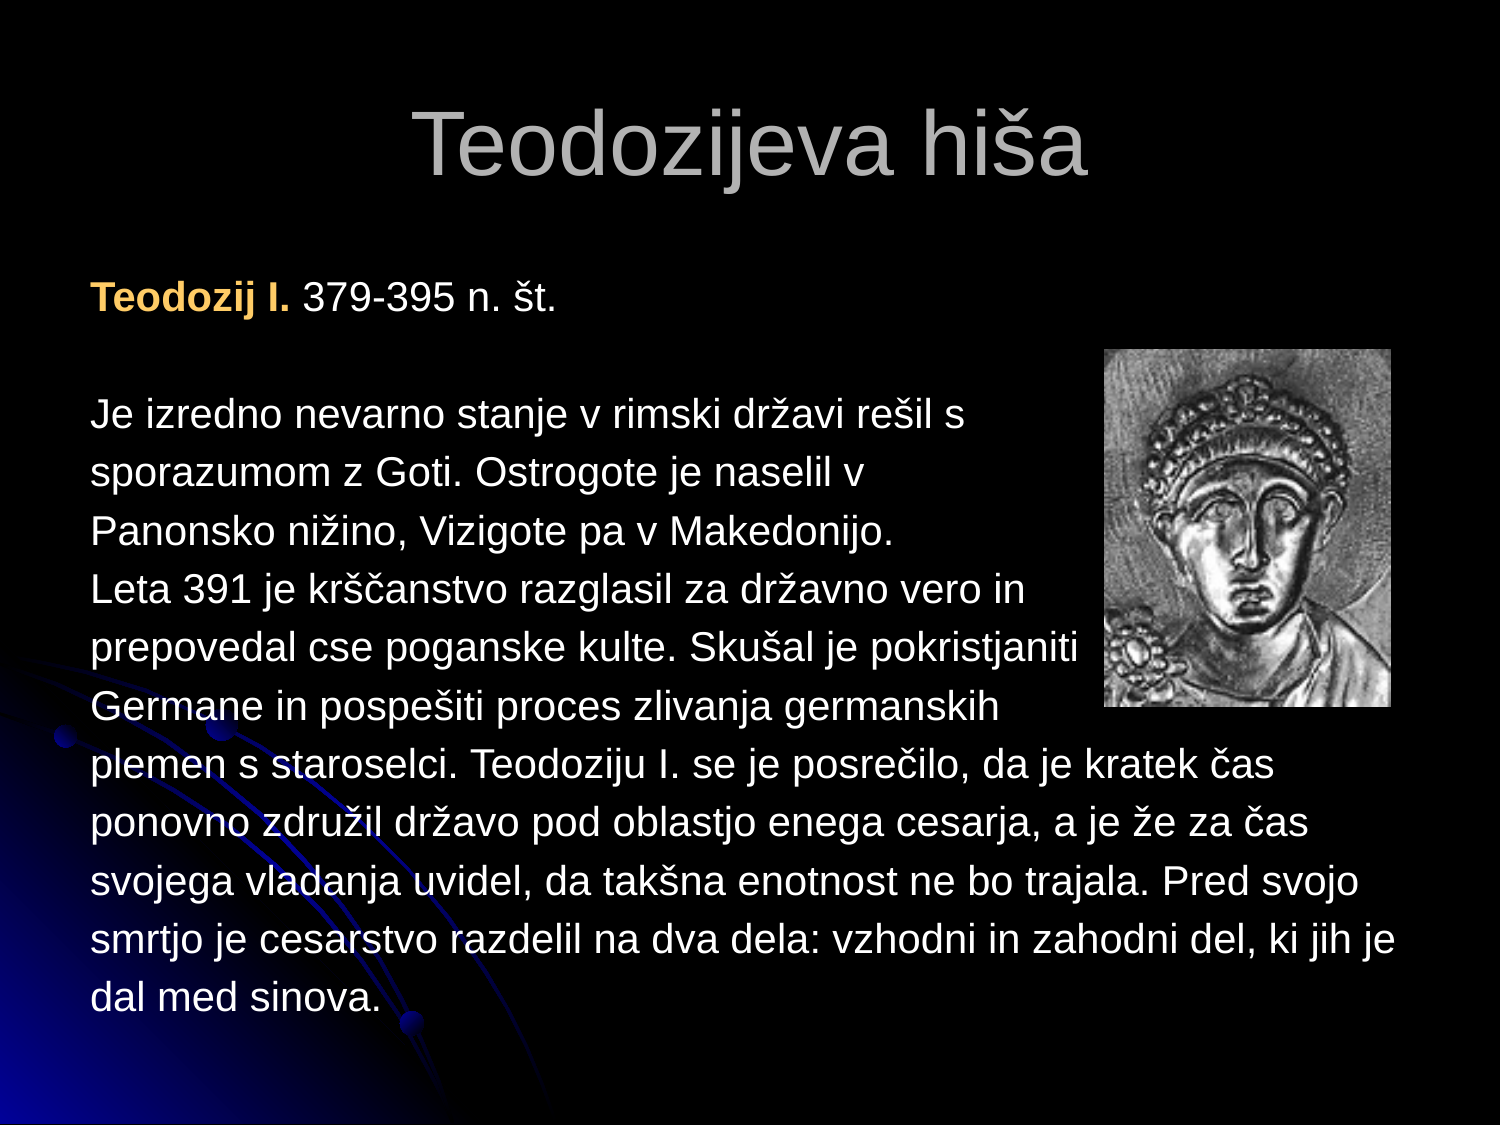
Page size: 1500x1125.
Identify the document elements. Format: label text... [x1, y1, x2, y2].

picture [1104, 349, 1391, 707]
title Teodozijeva hiša [75, 45, 1425, 233]
list Teodozij I. 379-395 n. št. Je izredno nevarno stanje v rimski državi rešil s sporazumom z Goti. Ostrogote je naselil v Panonsko nižino, Vizigote pa v Makedonijo. Leta 391 je krščanstvo razglasil za državno vero in prepovedal cse poganske kulte. Skušal je pokristjaniti Germane in pospešiti proces zlivanja germanskih plemen s staroselci. Teodoziju I. se je posrečilo, da je kratek čas ponovno združil državo pod oblastjo enega cesarja, a je že za čas svojega vladanja uvidel, da takšna enotnost ne bo trajala. Pred svojo smrtjo je cesarstvo razdelil na dva dela: vzhodni in zahodni del, ki jih je dal med sinova. [75, 262, 1425, 1059]
